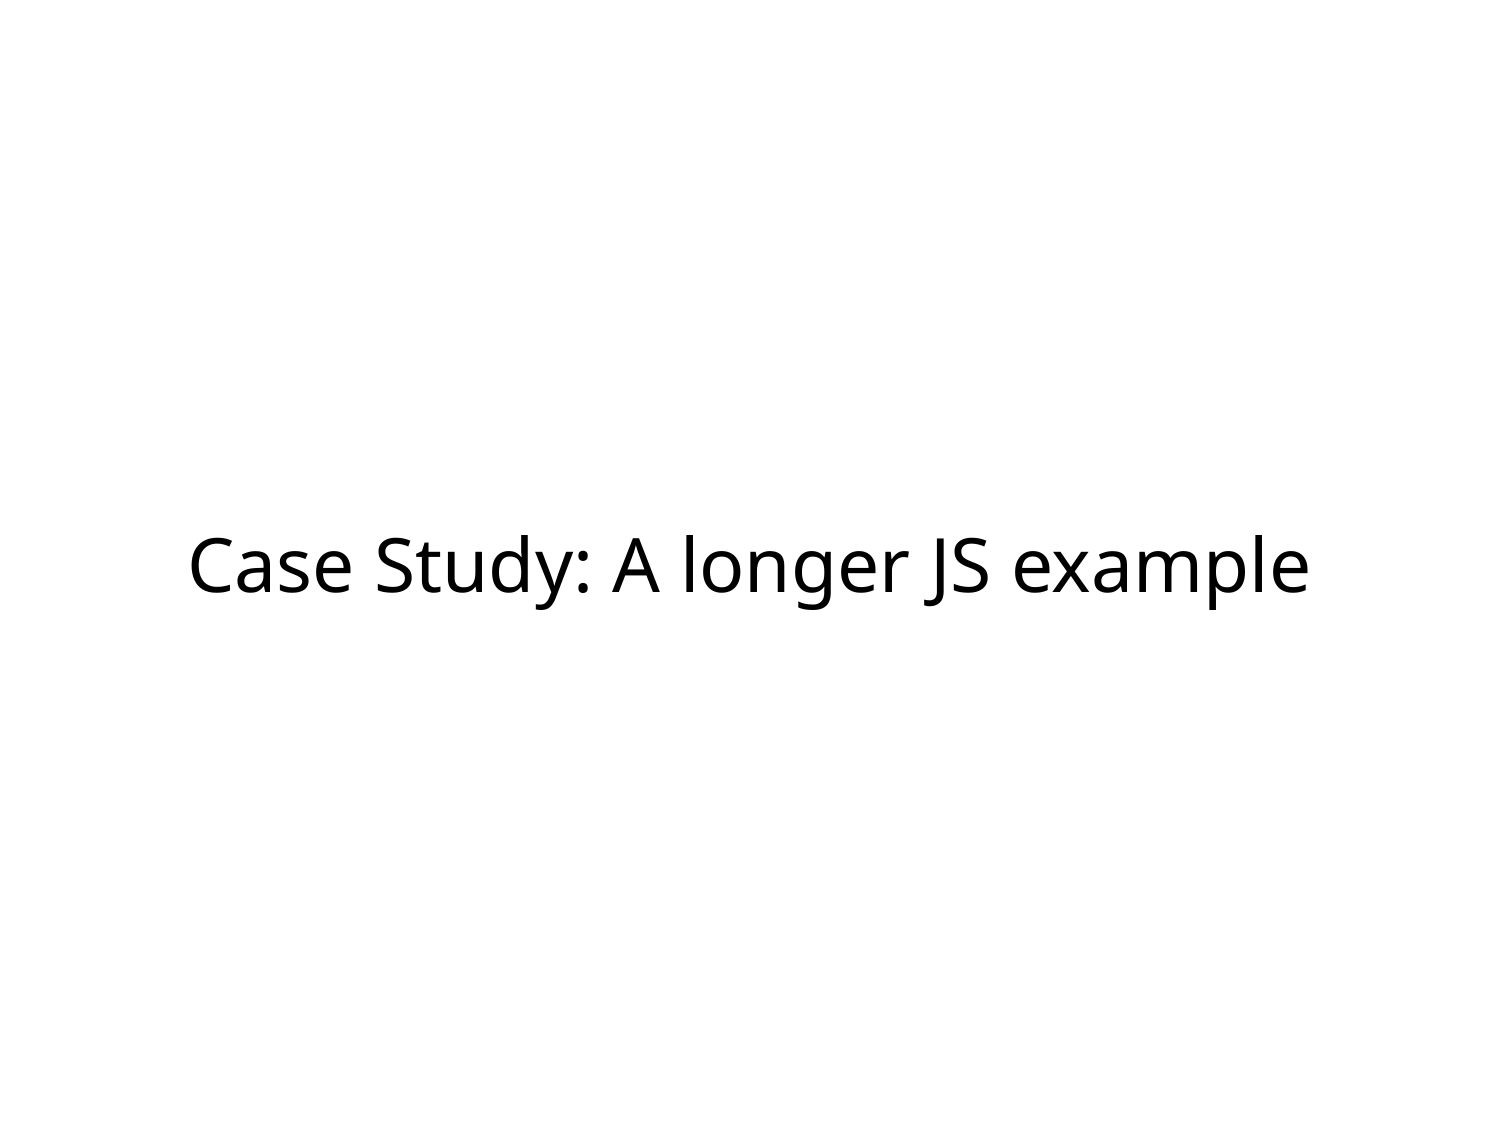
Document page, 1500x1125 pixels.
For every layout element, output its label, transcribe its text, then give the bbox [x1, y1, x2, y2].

title Case Study: A longer JS example [51, 470, 1449, 655]
